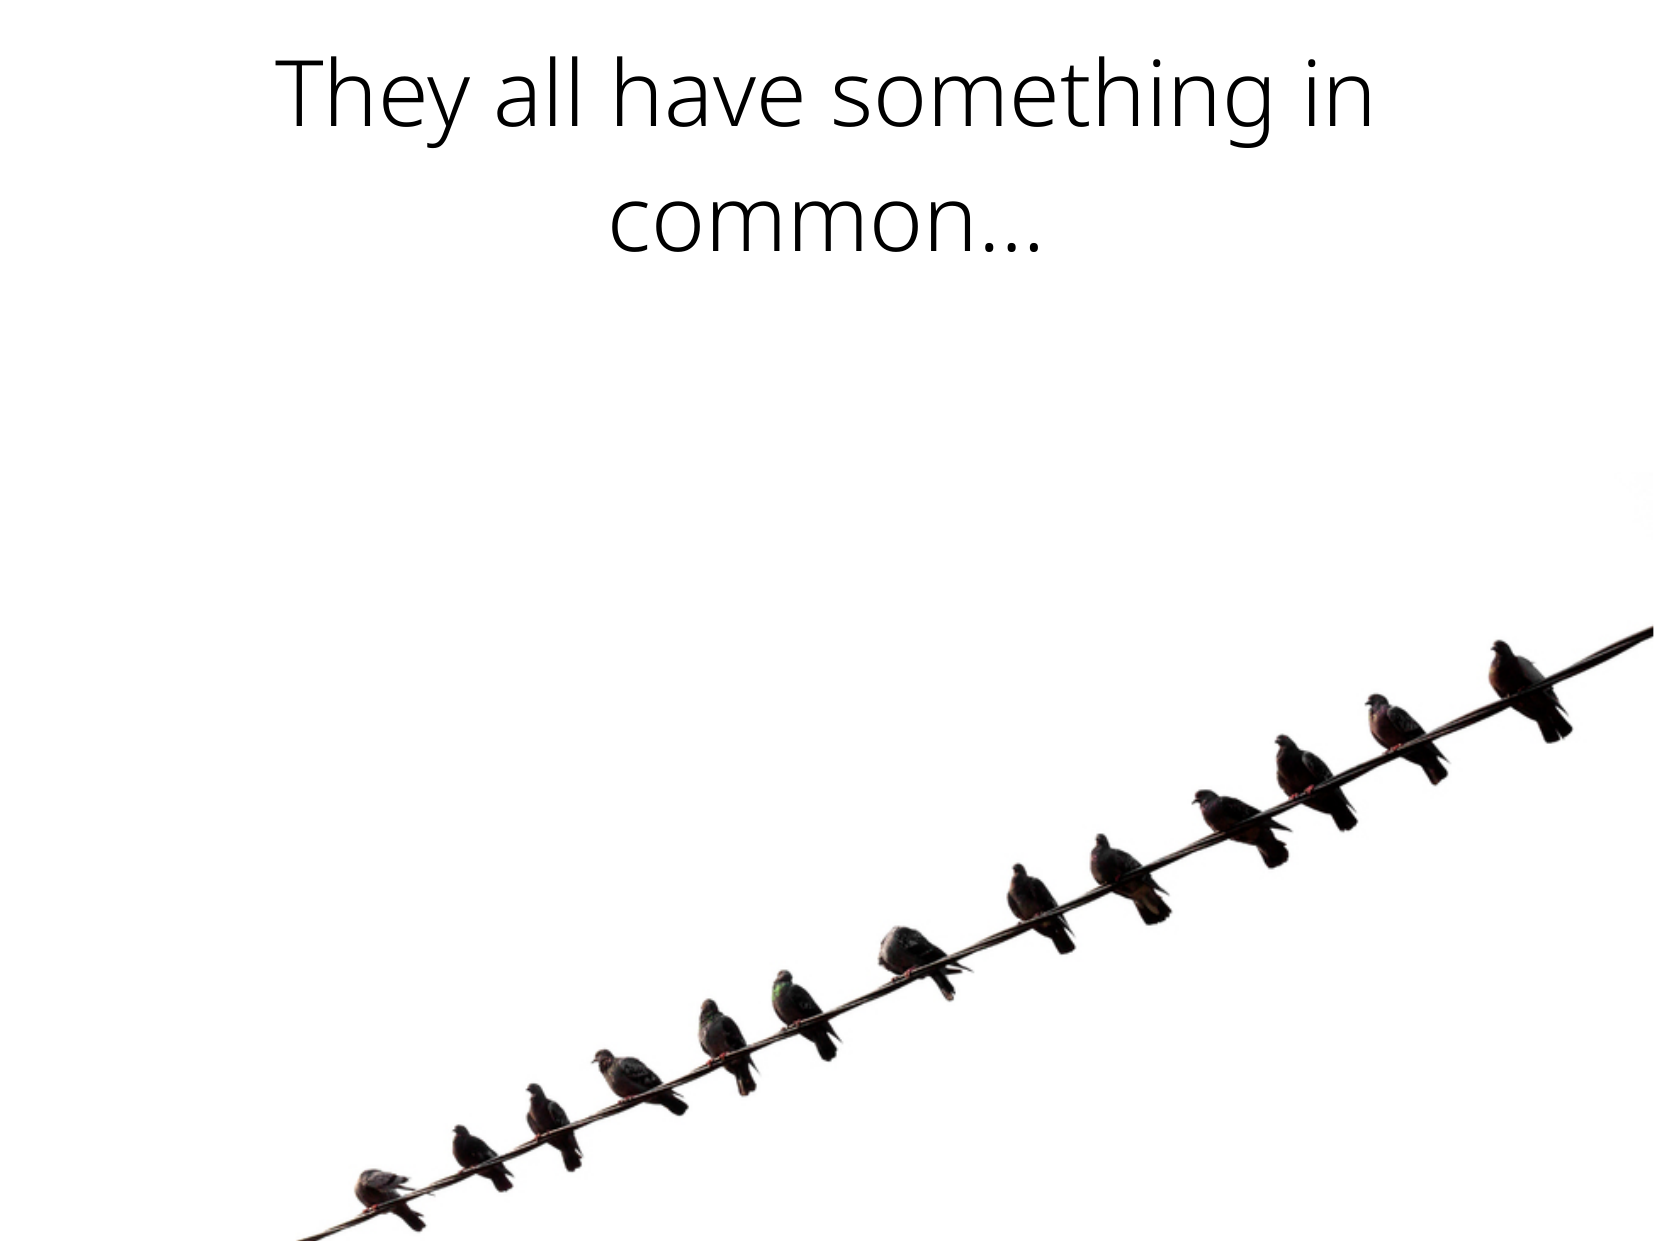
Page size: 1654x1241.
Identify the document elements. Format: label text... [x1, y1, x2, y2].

title They all have something in common… [82, 49, 1571, 257]
picture [295, 472, 1654, 1241]
